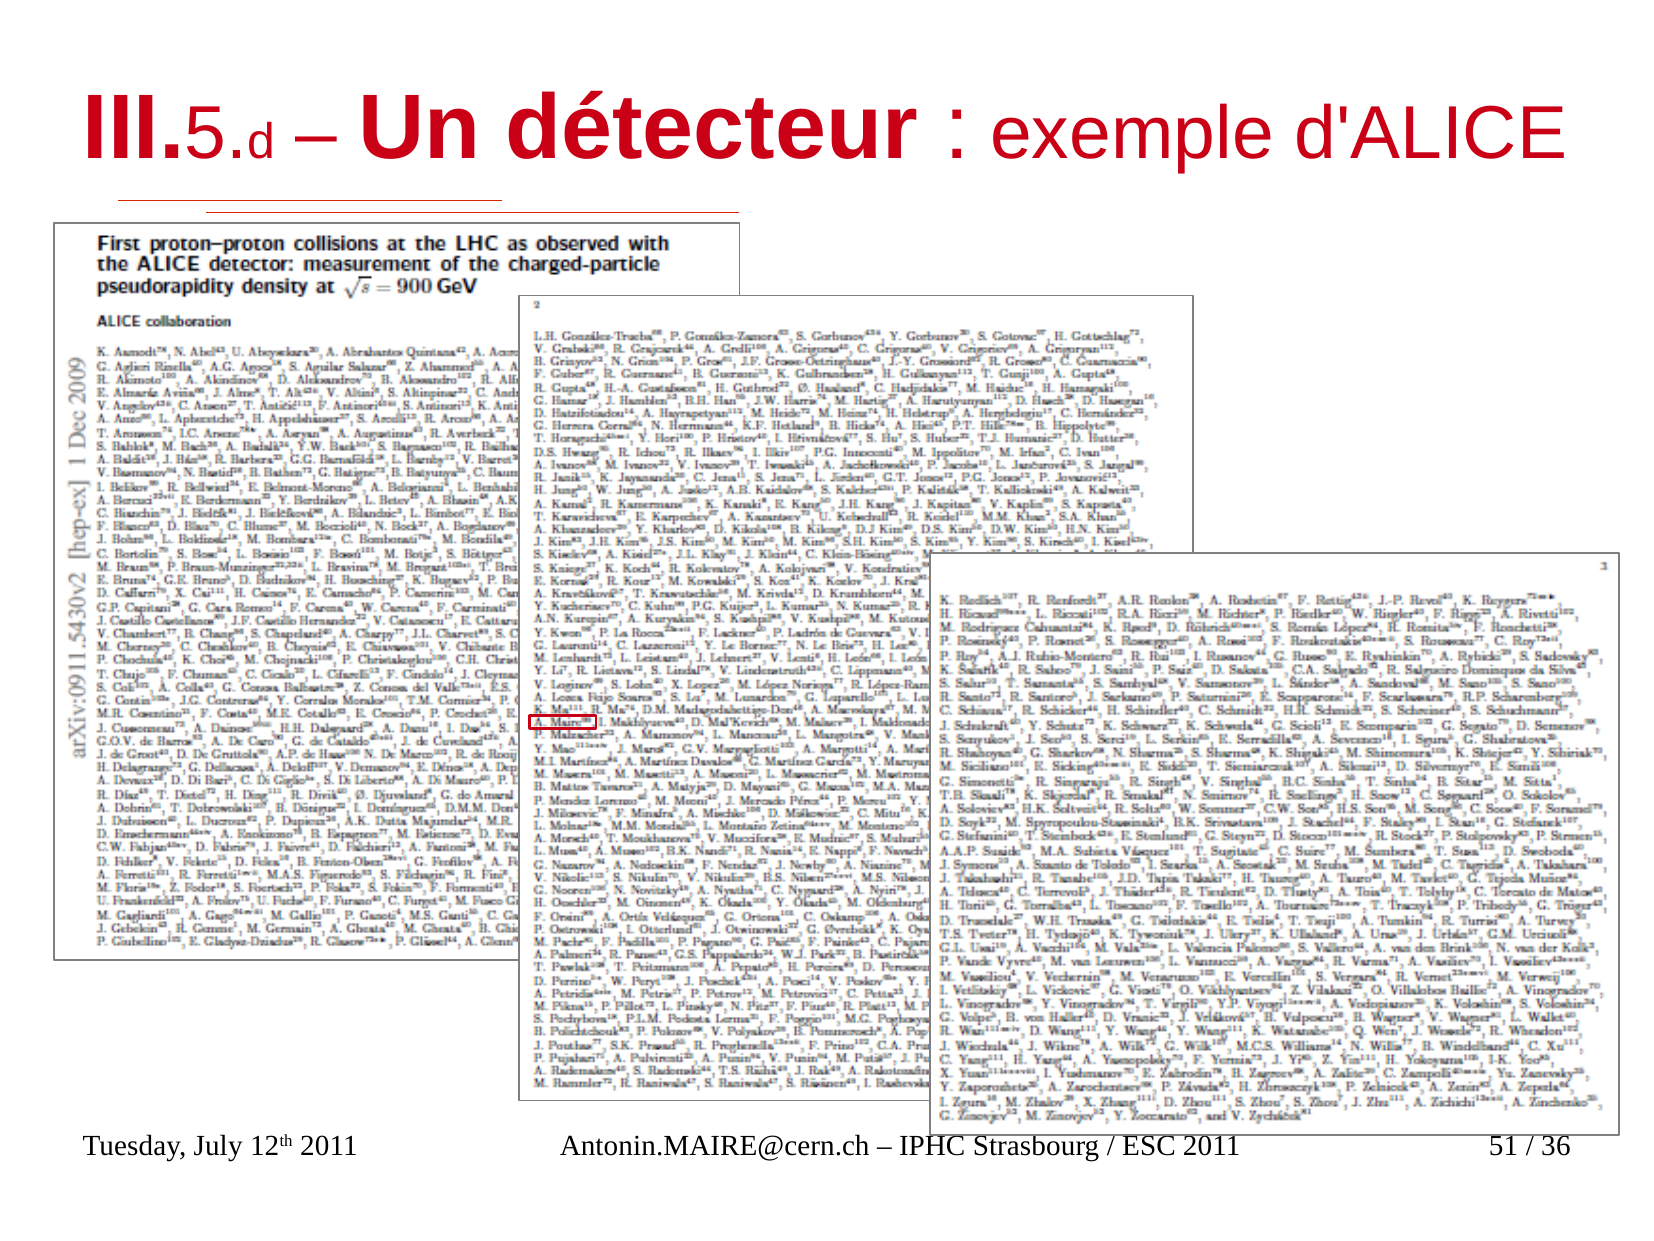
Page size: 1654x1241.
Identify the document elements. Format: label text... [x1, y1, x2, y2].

title III.5.d – Un détecteur : exemple d'ALICE [82, 46, 1613, 208]
picture [54, 223, 739, 959]
picture [930, 553, 1619, 1134]
picture [519, 296, 1193, 1100]
